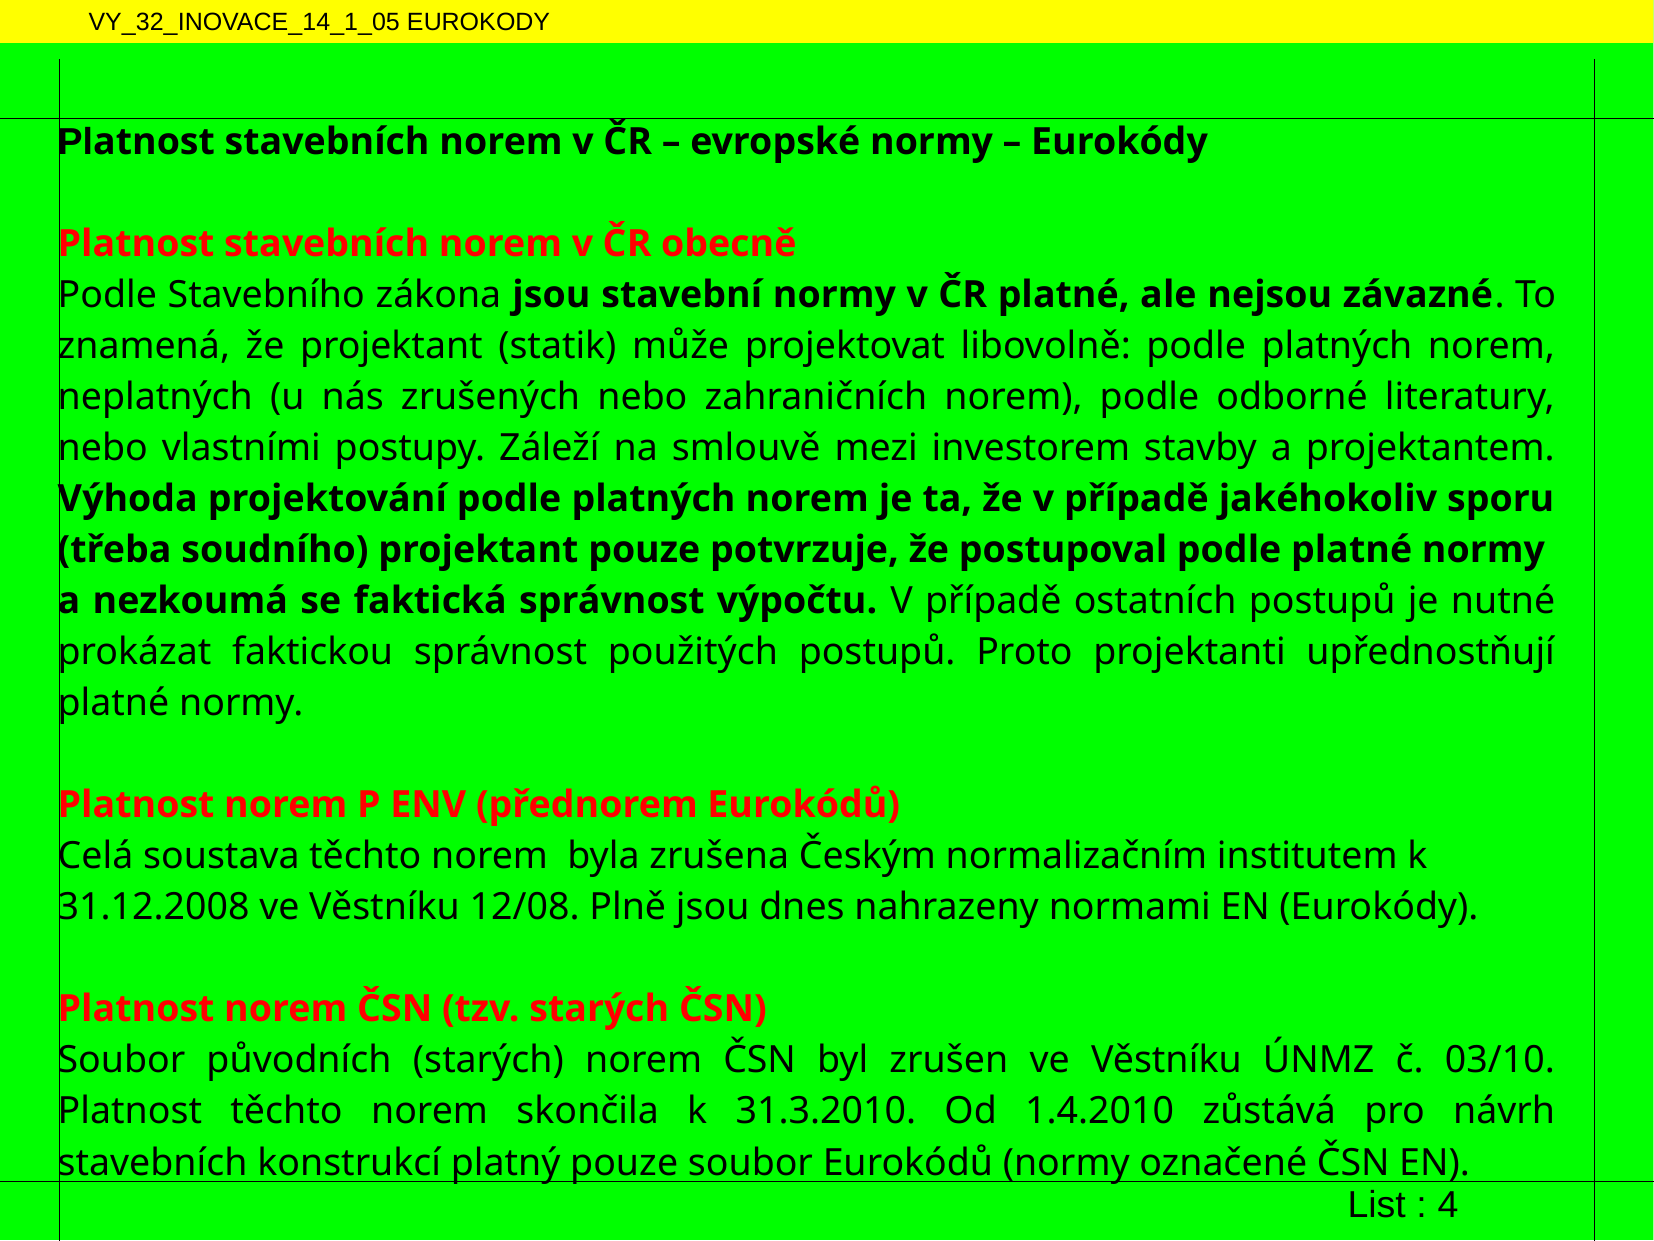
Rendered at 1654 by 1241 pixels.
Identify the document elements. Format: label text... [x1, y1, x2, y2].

text_box VY_32_INOVACE_14_1_05 EUROKODY [0, 0, 1654, 43]
text_box Platnost stavebních norem v ČR – evropské normy – Eurokódy Platnost stavebních norem v ČR obecně Podle Stavebního zákona jsou stavební normy v ČR platné, ale nejsou závazné. To znamená, že projektant (statik) může projektovat libovolně: podle platných norem, neplatných (u nás zrušených nebo zahraničních norem), podle odborné literatury, nebo vlastními postupy. Záleží na smlouvě mezi investorem stavby a projektantem. Výhoda projektování podle platných norem je ta, že v případě jakéhokoliv sporu (třeba soudního) projektant pouze potvrzuje, že postupoval podle platné normy a nezkoumá se faktická správnost výpočtu. V případě ostatních postupů je nutné prokázat faktickou správnost použitých postupů. Proto projektanti upřednostňují platné normy. Platnost norem P ENV (přednorem Eurokódů) Celá soustava těchto norem byla zrušena Českým normalizačním institutem k 31.12.2008 ve Věstníku 12/08. Plně jsou dnes nahrazeny normami EN (Eurokódy). Platnost norem ČSN (tzv. starých ČSN) Soubor původních (starých) norem ČSN byl zrušen ve Věstníku ÚNMZ č. 03/10. Platnost těchto norem skončila k 31.3.2010. Od 1.4.2010 zůstává pro návrh stavebních konstrukcí platný pouze soubor Eurokódů (normy označené ČSN EN). [60, 119, 1571, 1147]
text_box List : <číslo> [1357, 1176, 1599, 1241]
